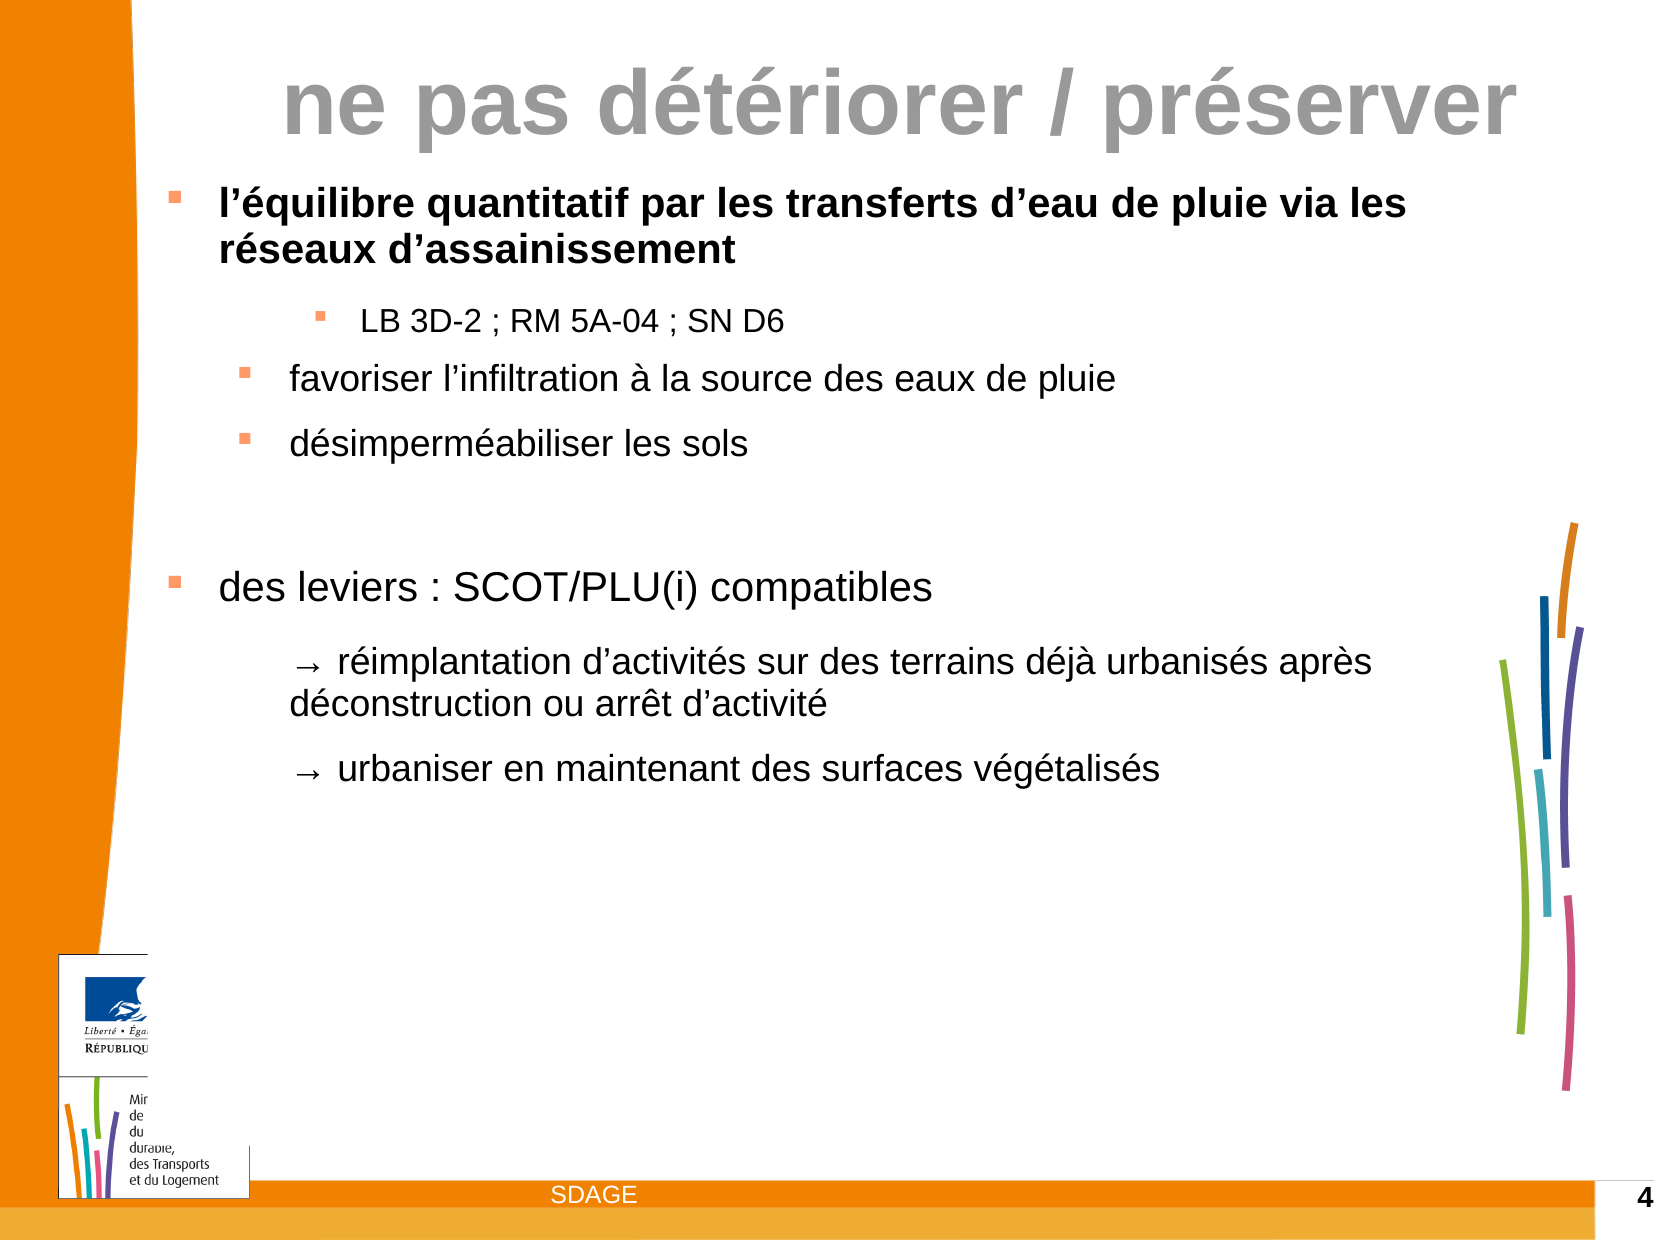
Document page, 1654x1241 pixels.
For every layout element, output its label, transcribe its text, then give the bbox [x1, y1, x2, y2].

list l’équilibre quantitatif par les transferts d’eau de pluie via les réseaux d’assainissement LB 3D-2 ; RM 5A-04 ; SN D6 favoriser l’infiltration à la source des eaux de pluie désimperméabiliser les sols des leviers : SCOT/PLU(i) compatibles → réimplantation d’activités sur des terrains déjà urbanisés après déconstruction ou arrêt d’activité → urbaniser en maintenant des surfaces végétalisés [147, 179, 1477, 1146]
picture [0, 0, 1654, 1240]
title ne pas détériorer / préserver [147, 0, 1654, 206]
